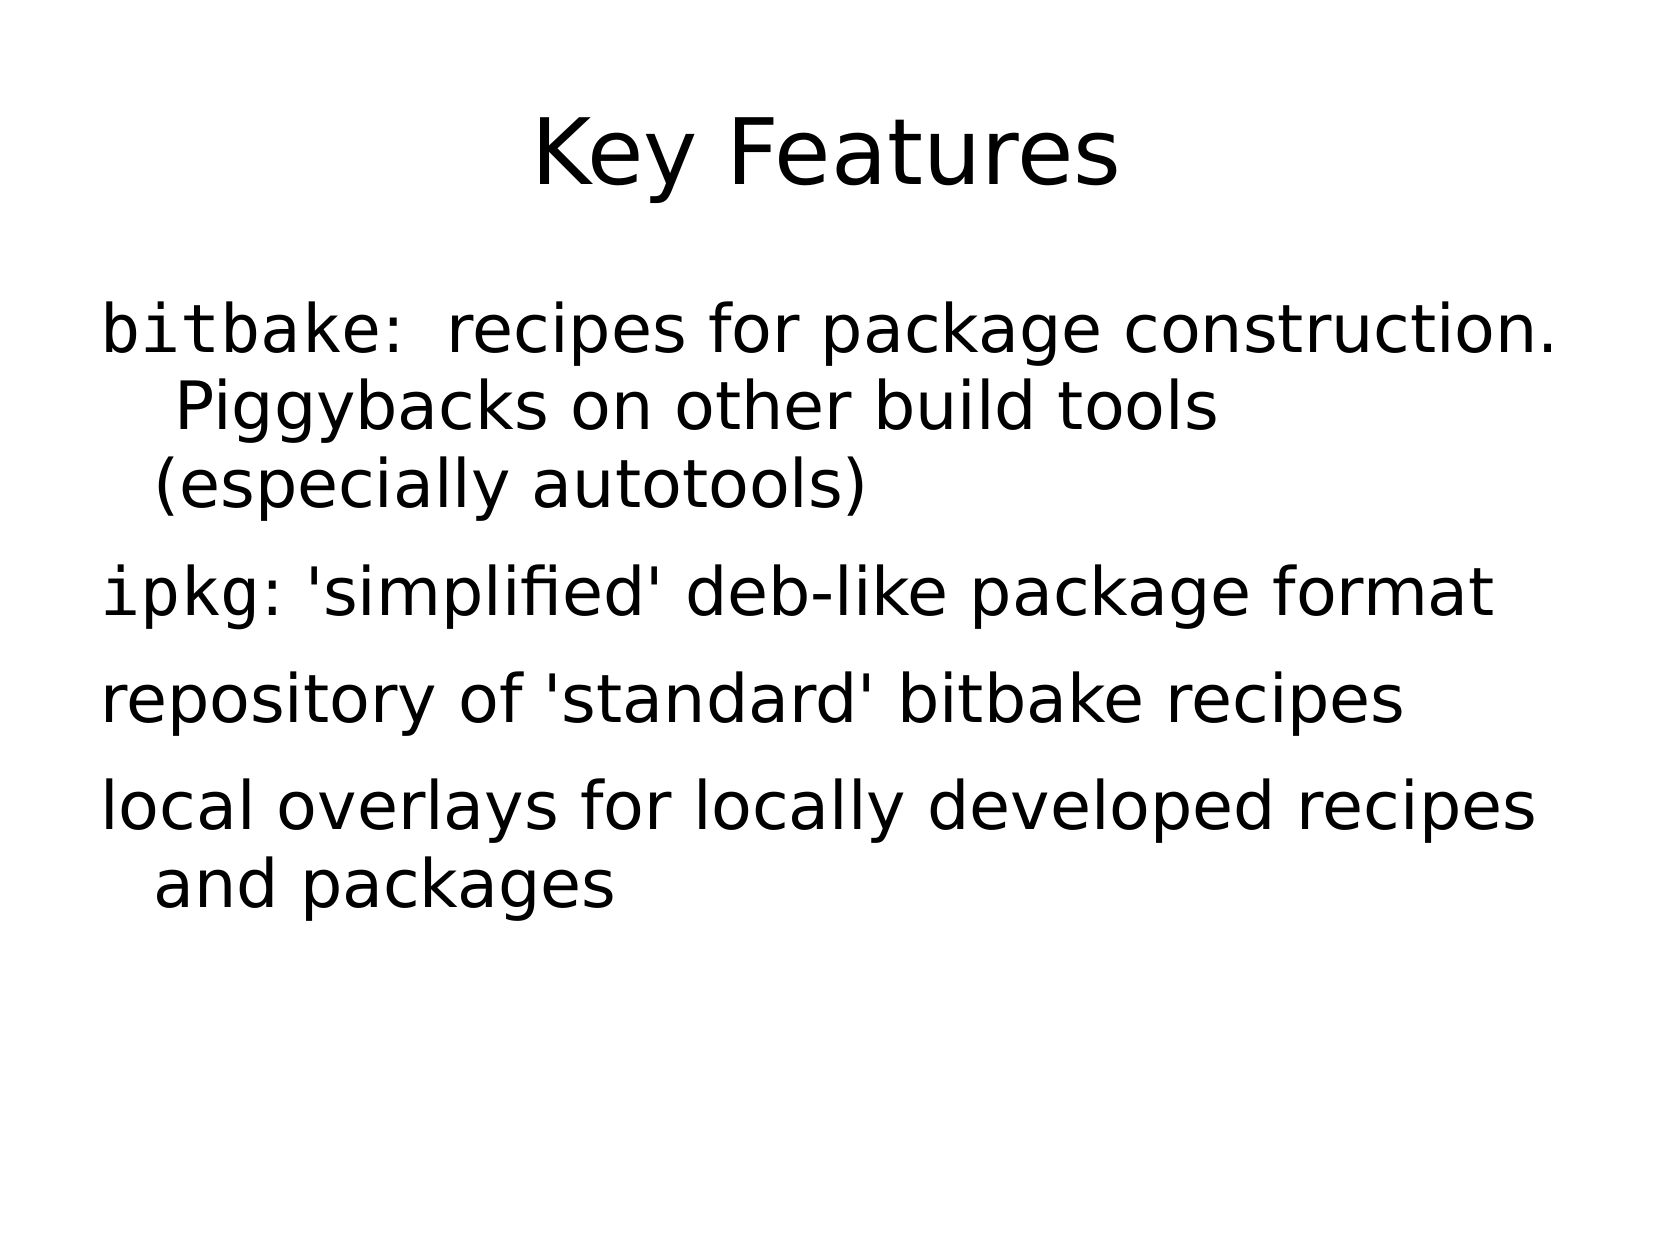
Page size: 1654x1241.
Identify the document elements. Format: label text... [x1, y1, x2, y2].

list bitbake: recipes for package construction. Piggybacks on other build tools (especially autotools) ipkg: 'simplified' deb-like package format repository of 'standard' bitbake recipes local overlays for locally developed recipes and packages [82, 290, 1571, 1094]
title Key Features [82, 56, 1571, 250]
